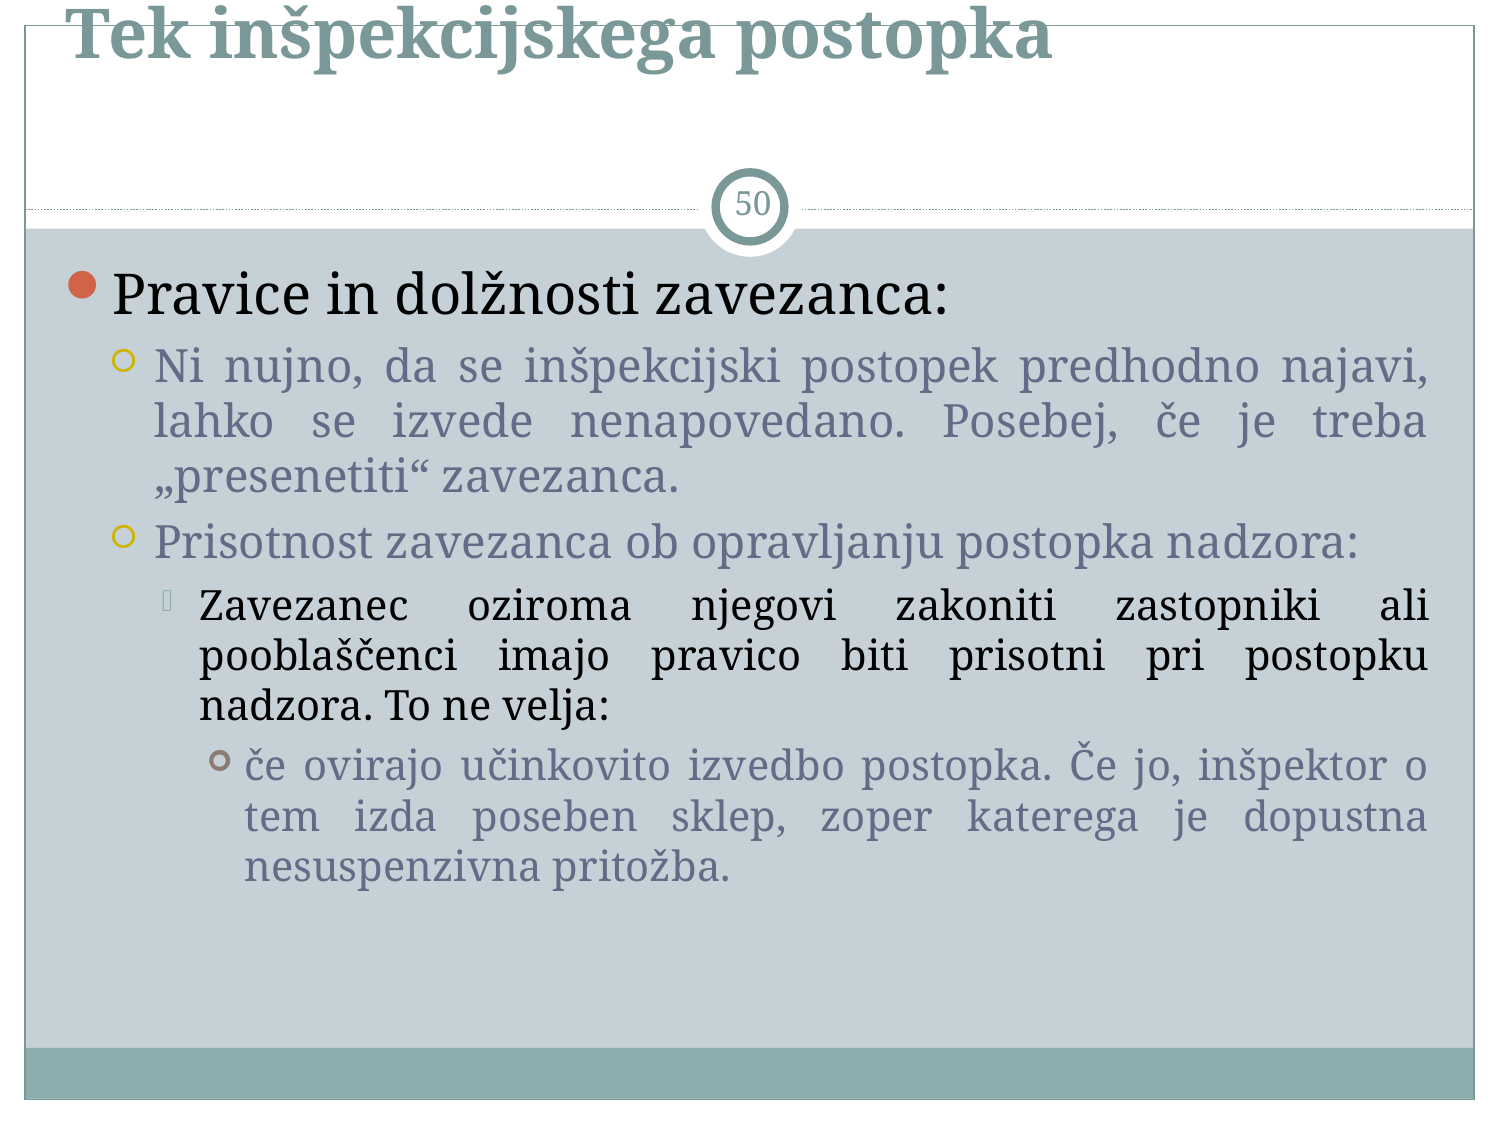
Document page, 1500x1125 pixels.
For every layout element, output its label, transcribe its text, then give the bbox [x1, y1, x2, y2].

title Tek inšpekcijskega postopka [49, 37, 1450, 162]
list Pravice in dolžnosti zavezanca: Ni nujno, da se inšpekcijski postopek predhodno najavi, lahko se izvede nenapovedano. Posebej, če je treba „presenetiti“ zavezanca. Prisotnost zavezanca ob opravljanju postopka nadzora: Zavezanec oziroma njegovi zakoniti zastopniki ali pooblaščenci imajo pravico biti prisotni pri postopku nadzora. To ne velja: če ovirajo učinkovito izvedbo postopka. Če jo, inšpektor o tem izda poseben sklep, zoper katerega je dopustna nesuspenzivna pritožba. [49, 250, 1445, 1001]
text_box <number> [715, 168, 791, 241]
